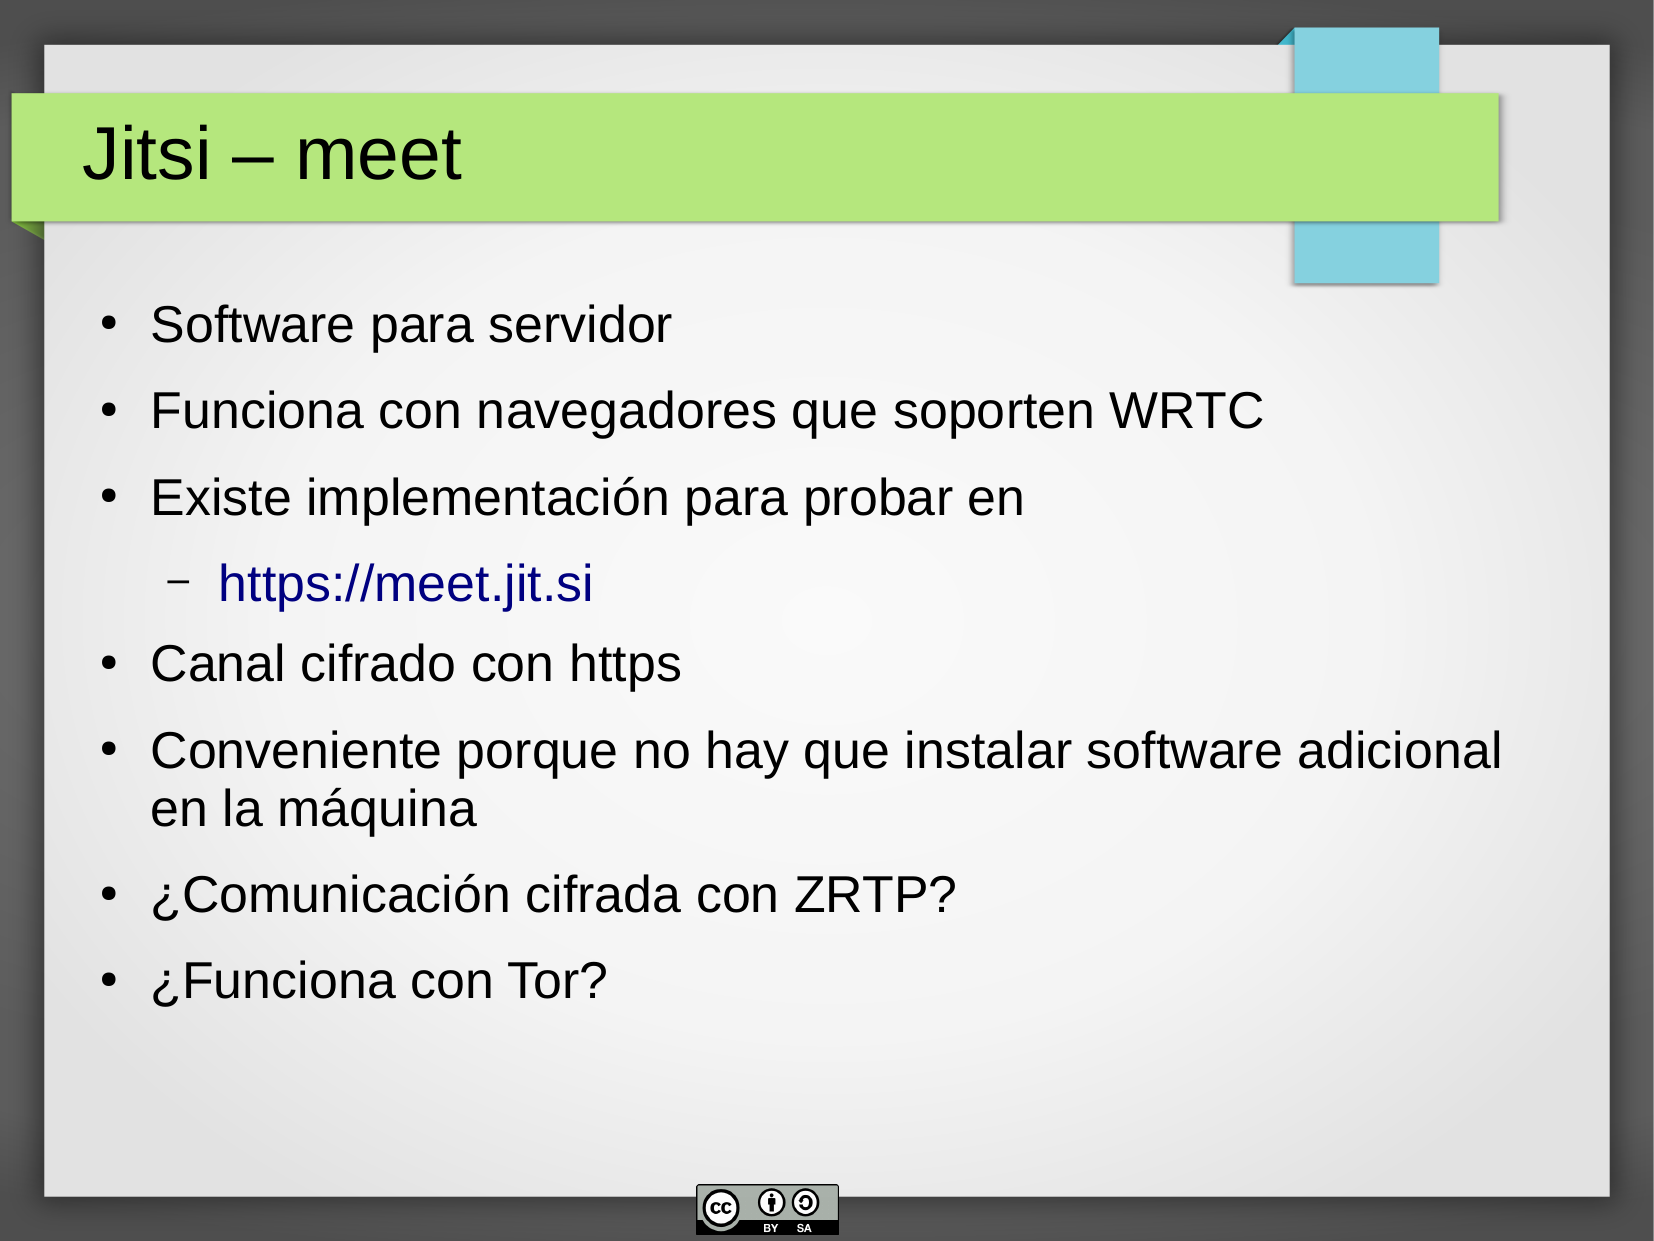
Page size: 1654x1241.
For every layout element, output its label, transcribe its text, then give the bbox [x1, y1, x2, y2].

picture [0, 0, 1654, 1241]
title Jitsi – meet [82, 94, 1264, 213]
list Software para servidor Funciona con navegadores que soporten WRTC Existe implementación para probar en https://meet.jit.si Canal cifrado con https Conveniente porque no hay que instalar software adicional en la máquina ¿Comunicación cifrada con ZRTP? ¿Funciona con Tor? [82, 295, 1571, 1015]
